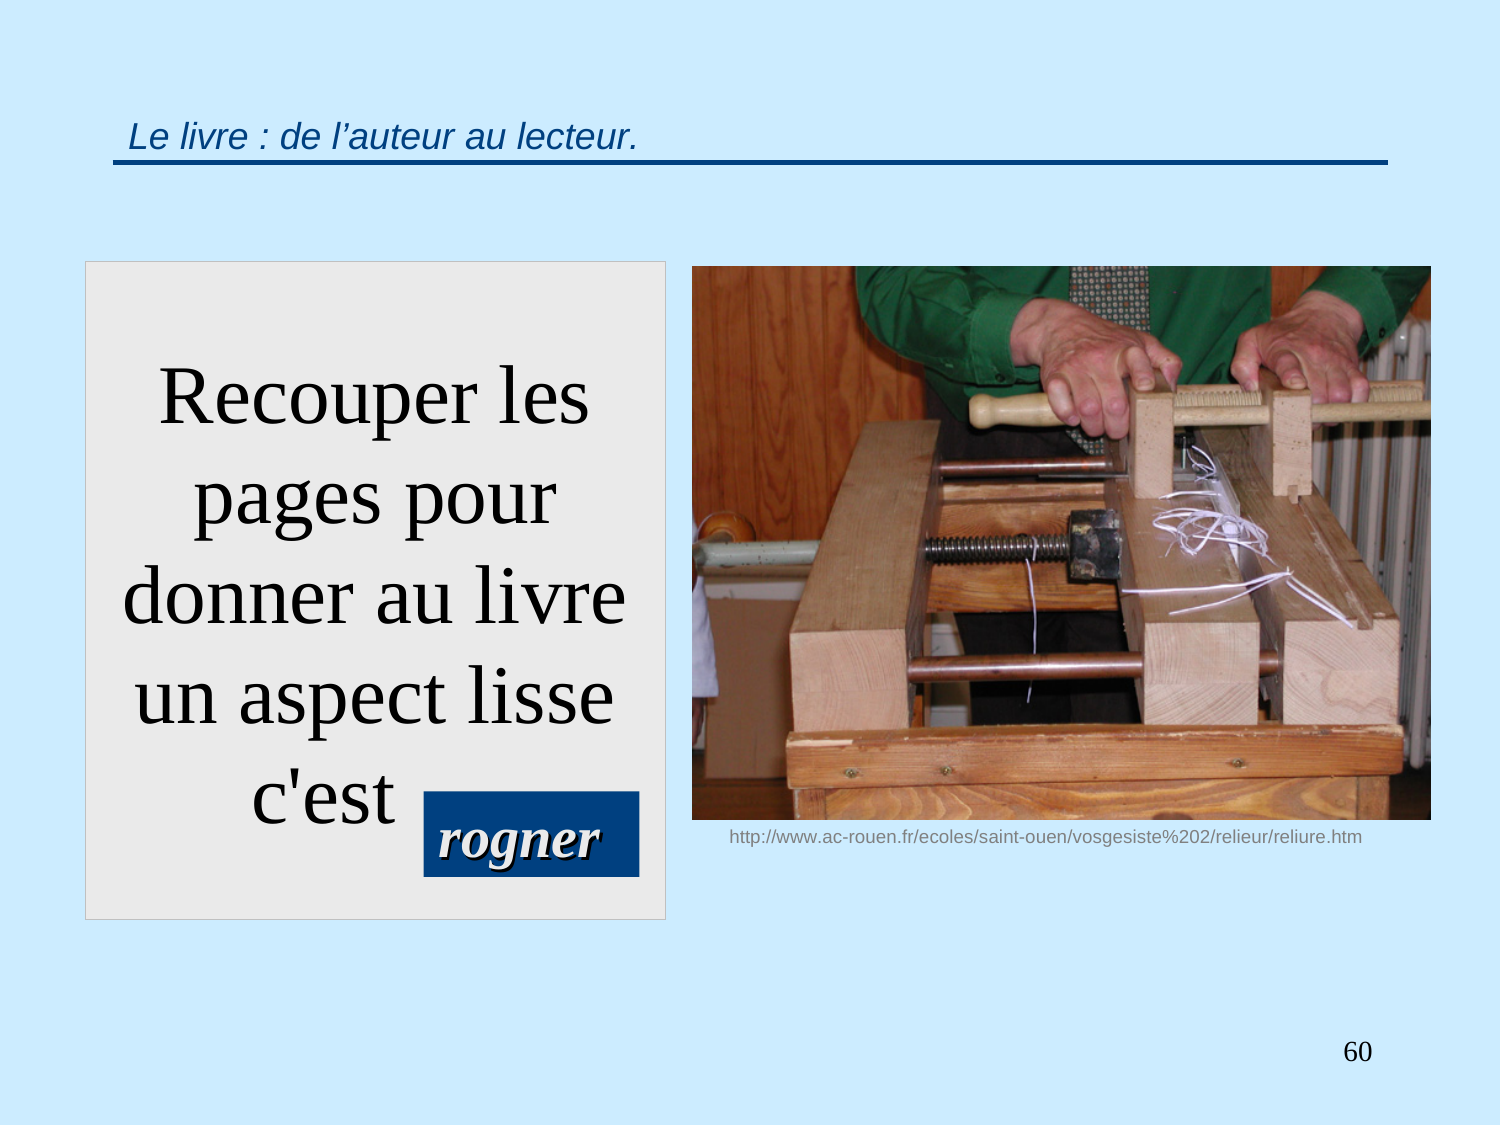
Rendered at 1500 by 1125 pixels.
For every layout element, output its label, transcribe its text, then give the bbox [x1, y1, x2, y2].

title Recouper les pages pour donner au livre un aspect lisse c'est … [85, 261, 666, 920]
text_box Le livre : de l’auteur au lecteur. [113, 104, 655, 160]
picture [692, 266, 1431, 820]
text_box http://www.ac-rouen.fr/ecoles/saint-ouen/vosgesiste%202/relieur/reliure.htm [714, 816, 1500, 855]
text_box rogner [423, 791, 640, 877]
